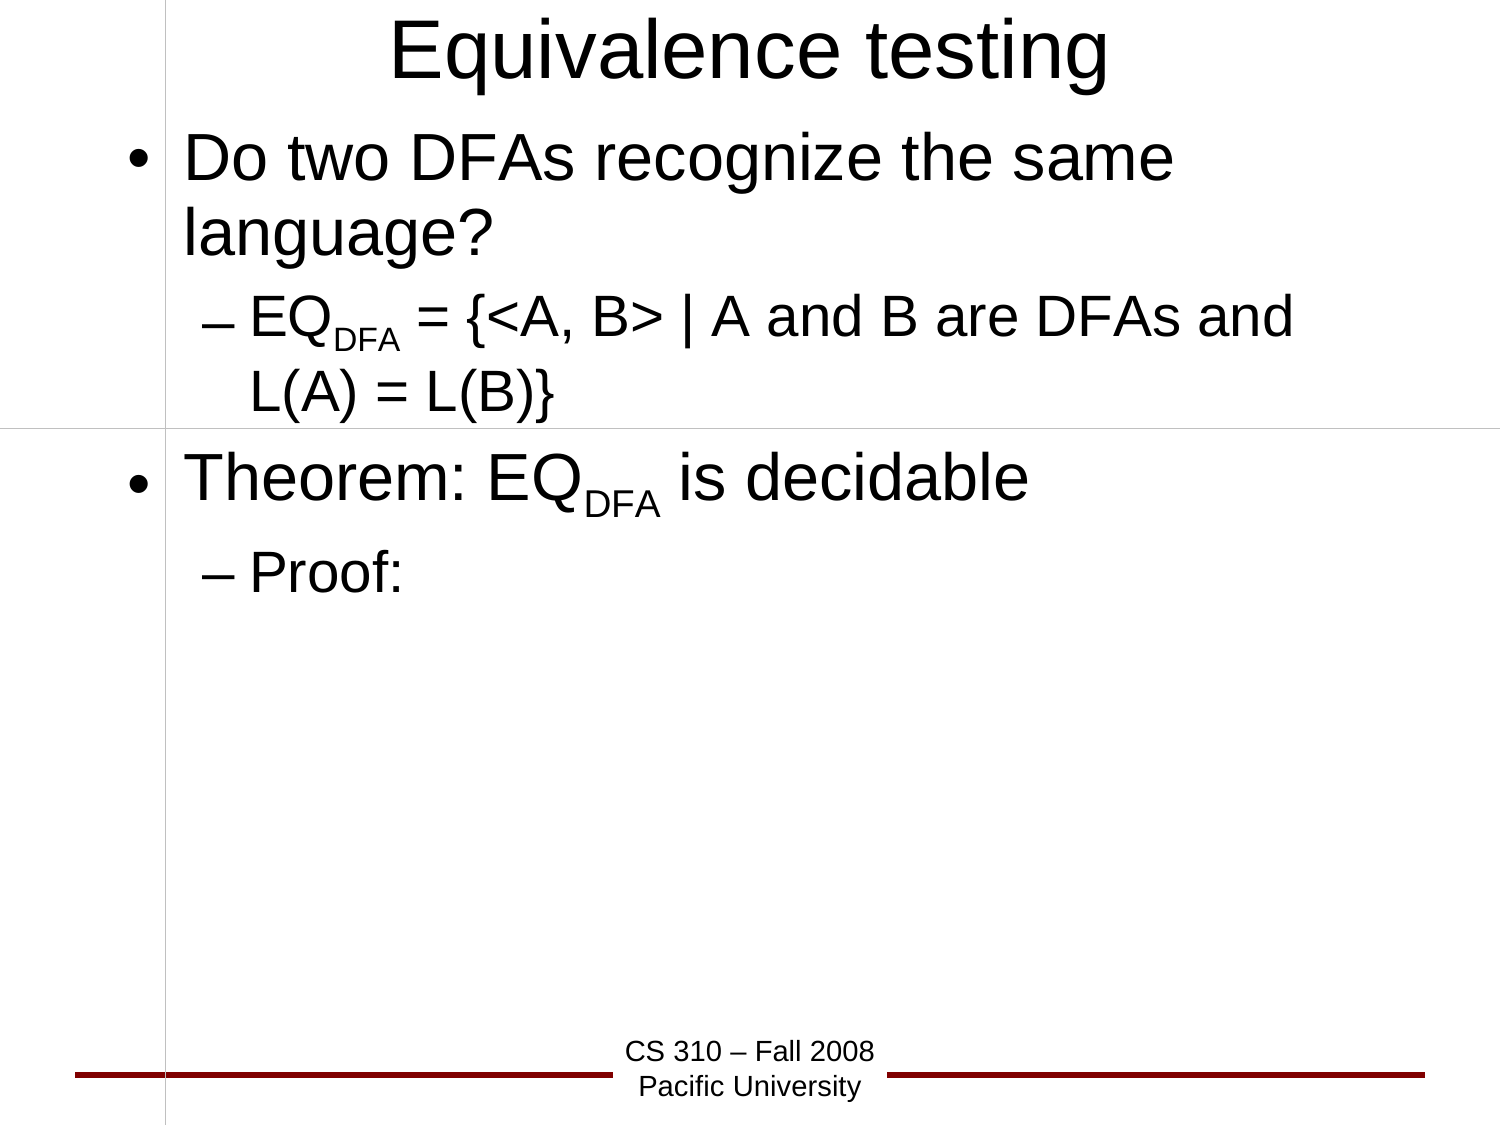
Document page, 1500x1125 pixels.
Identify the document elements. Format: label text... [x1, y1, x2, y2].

title Equivalence testing [112, 0, 1388, 105]
list Do two DFAs recognize the same language? EQDFA = {<A, B> | A and B are DFAs and L(A) = L(B)} Theorem: EQDFA is decidable Proof: [112, 112, 1388, 1063]
